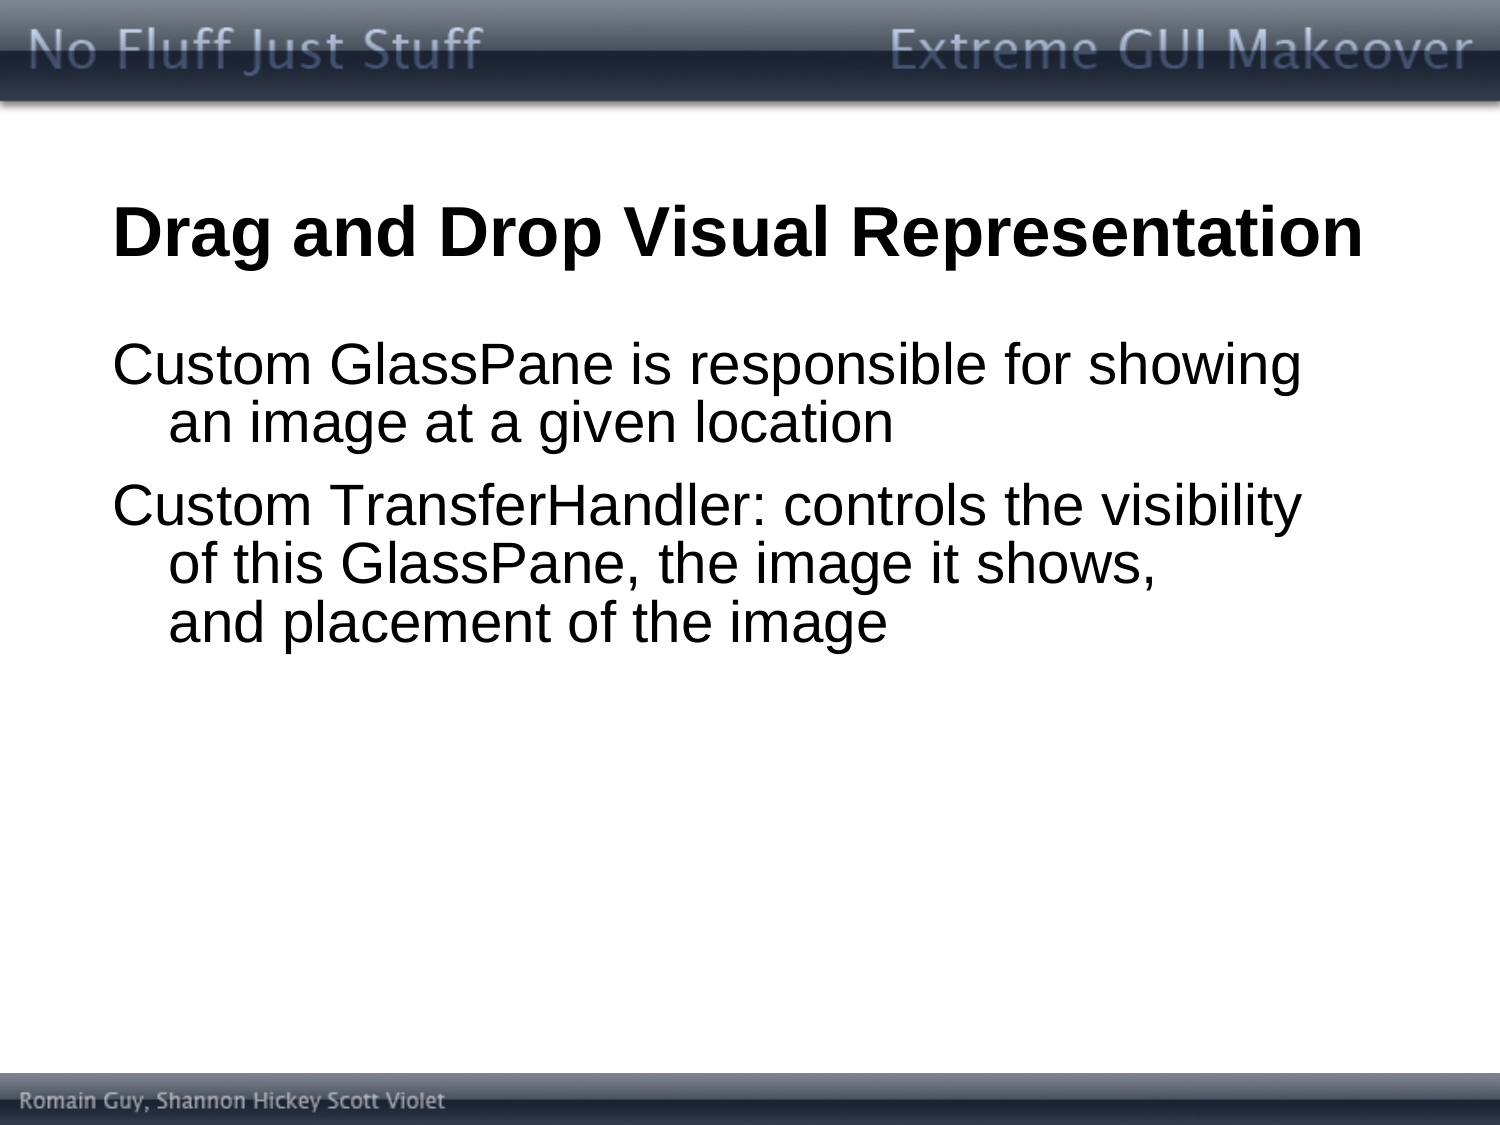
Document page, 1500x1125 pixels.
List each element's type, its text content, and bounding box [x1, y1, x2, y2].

picture [0, 1073, 1500, 1125]
list Custom GlassPane is responsible for showing an image at a given location Custom TransferHandler: controls the visibility of this GlassPane, the image it shows, and placement of the image [112, 337, 1463, 1030]
picture [0, 0, 1500, 114]
title Drag and Drop Visual Representation [112, 119, 1417, 271]
